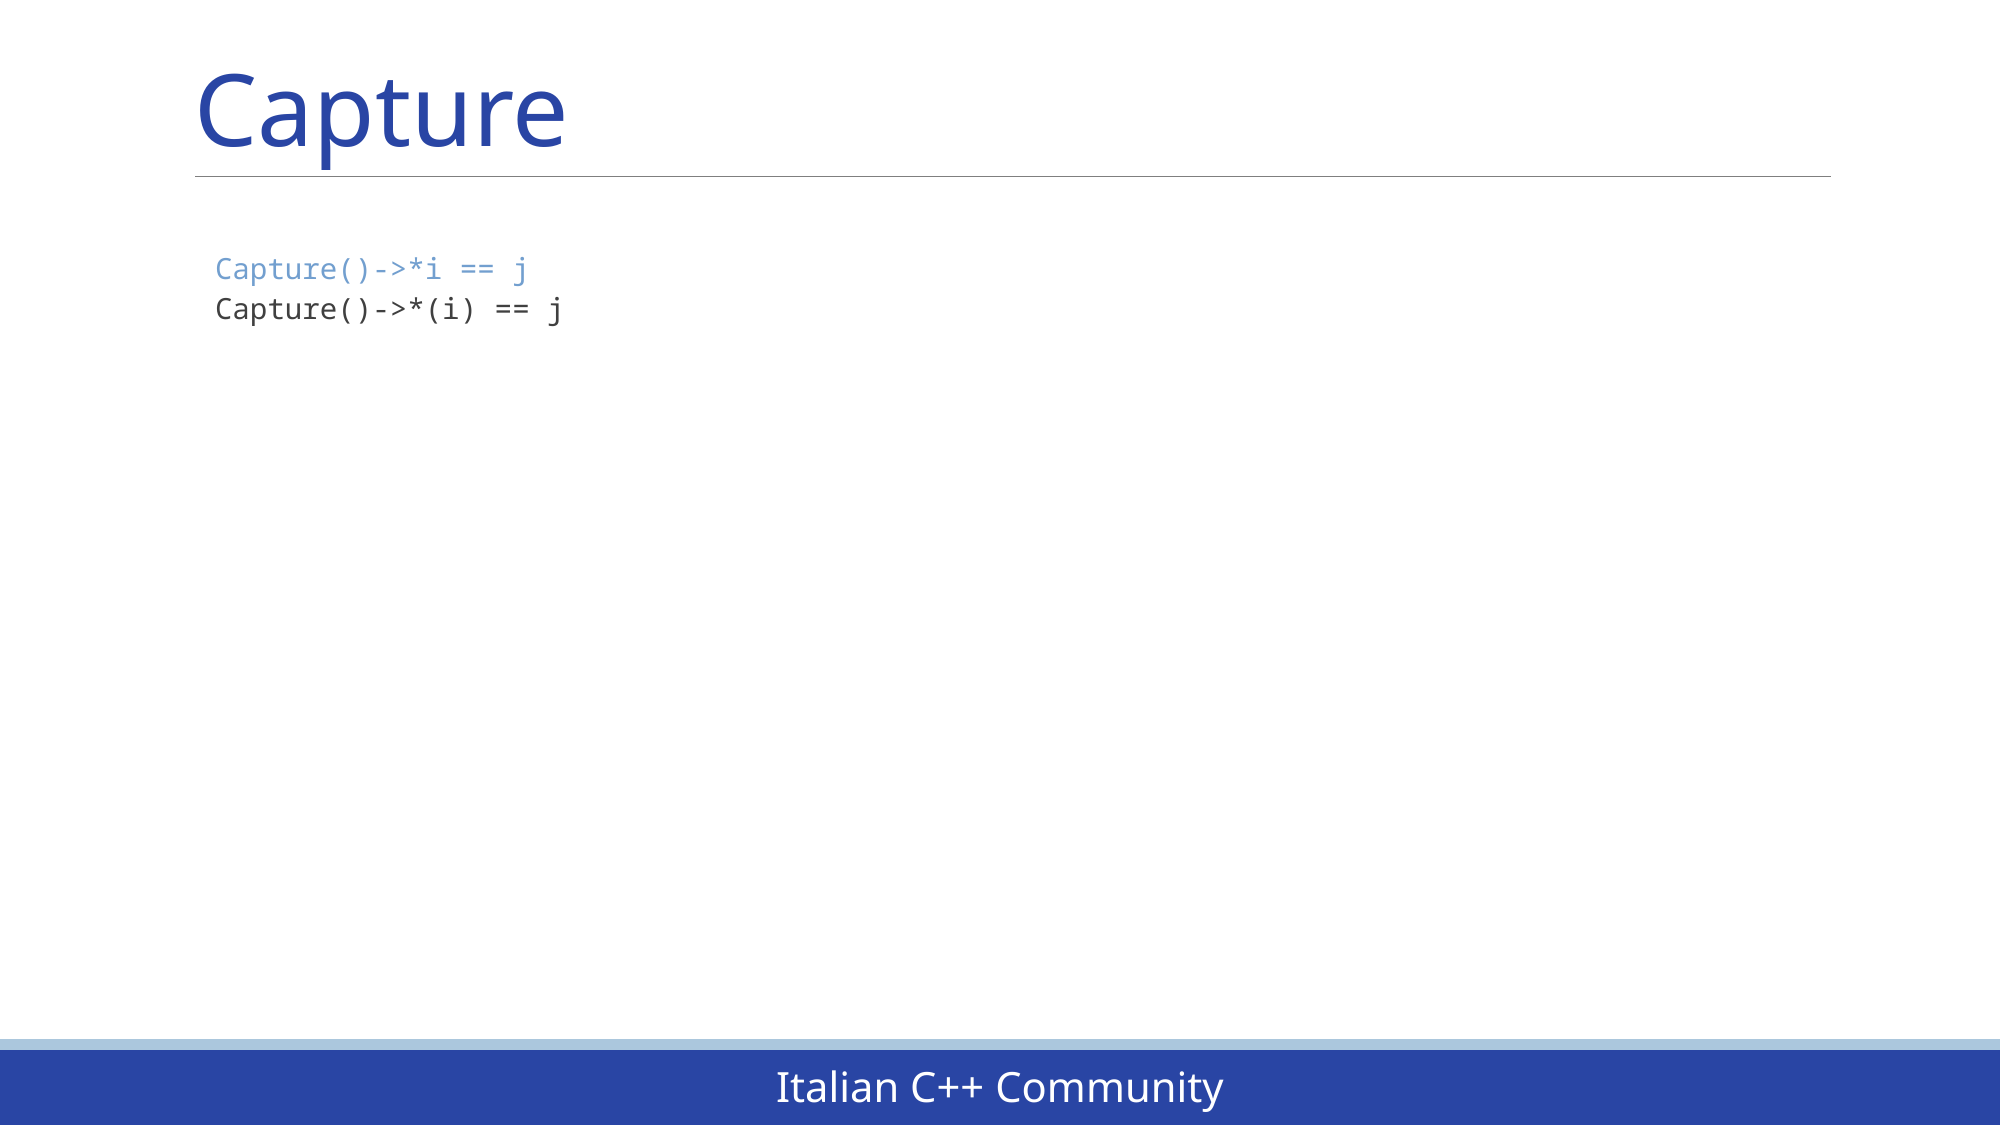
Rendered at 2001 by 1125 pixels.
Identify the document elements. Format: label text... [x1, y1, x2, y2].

title Capture [179, 2, 1830, 175]
list Capture()->*i == j Capture()->*(i) == j [179, 202, 1830, 1011]
